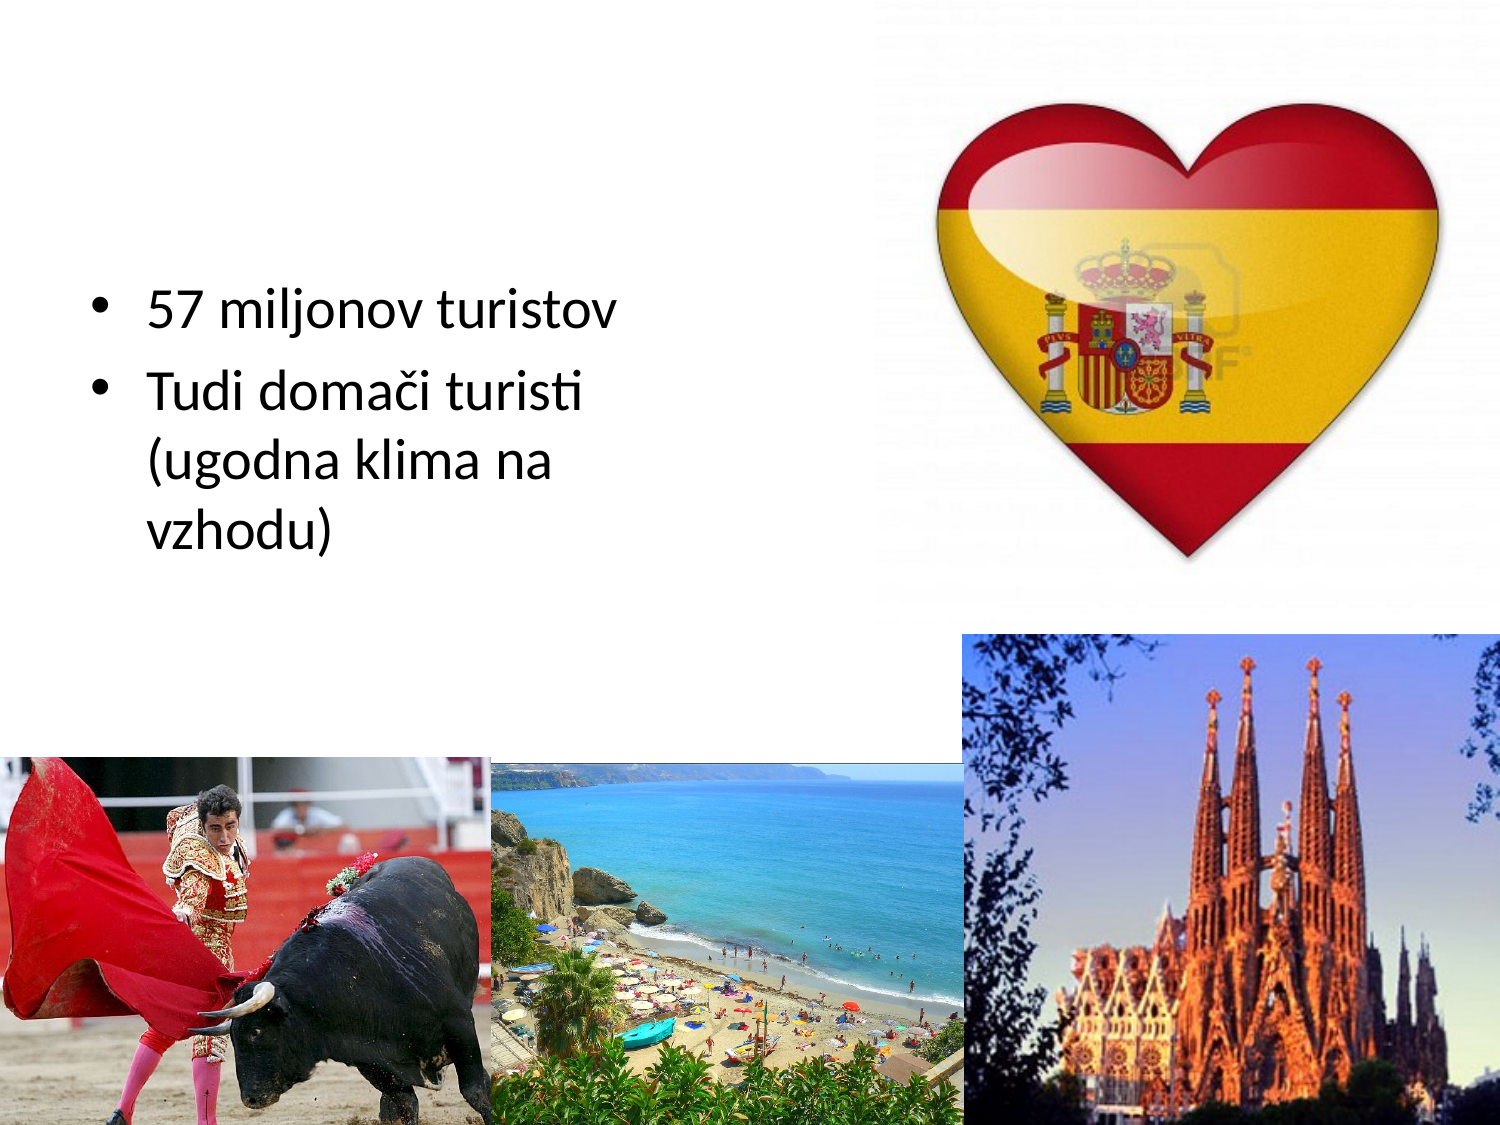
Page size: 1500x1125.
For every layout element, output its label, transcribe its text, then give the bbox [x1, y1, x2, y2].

list 57 miljonov turistov Tudi domači turisti (ugodna klima na vzhodu) [75, 262, 738, 763]
picture [875, 0, 1500, 625]
picture [0, 634, 1500, 1125]
